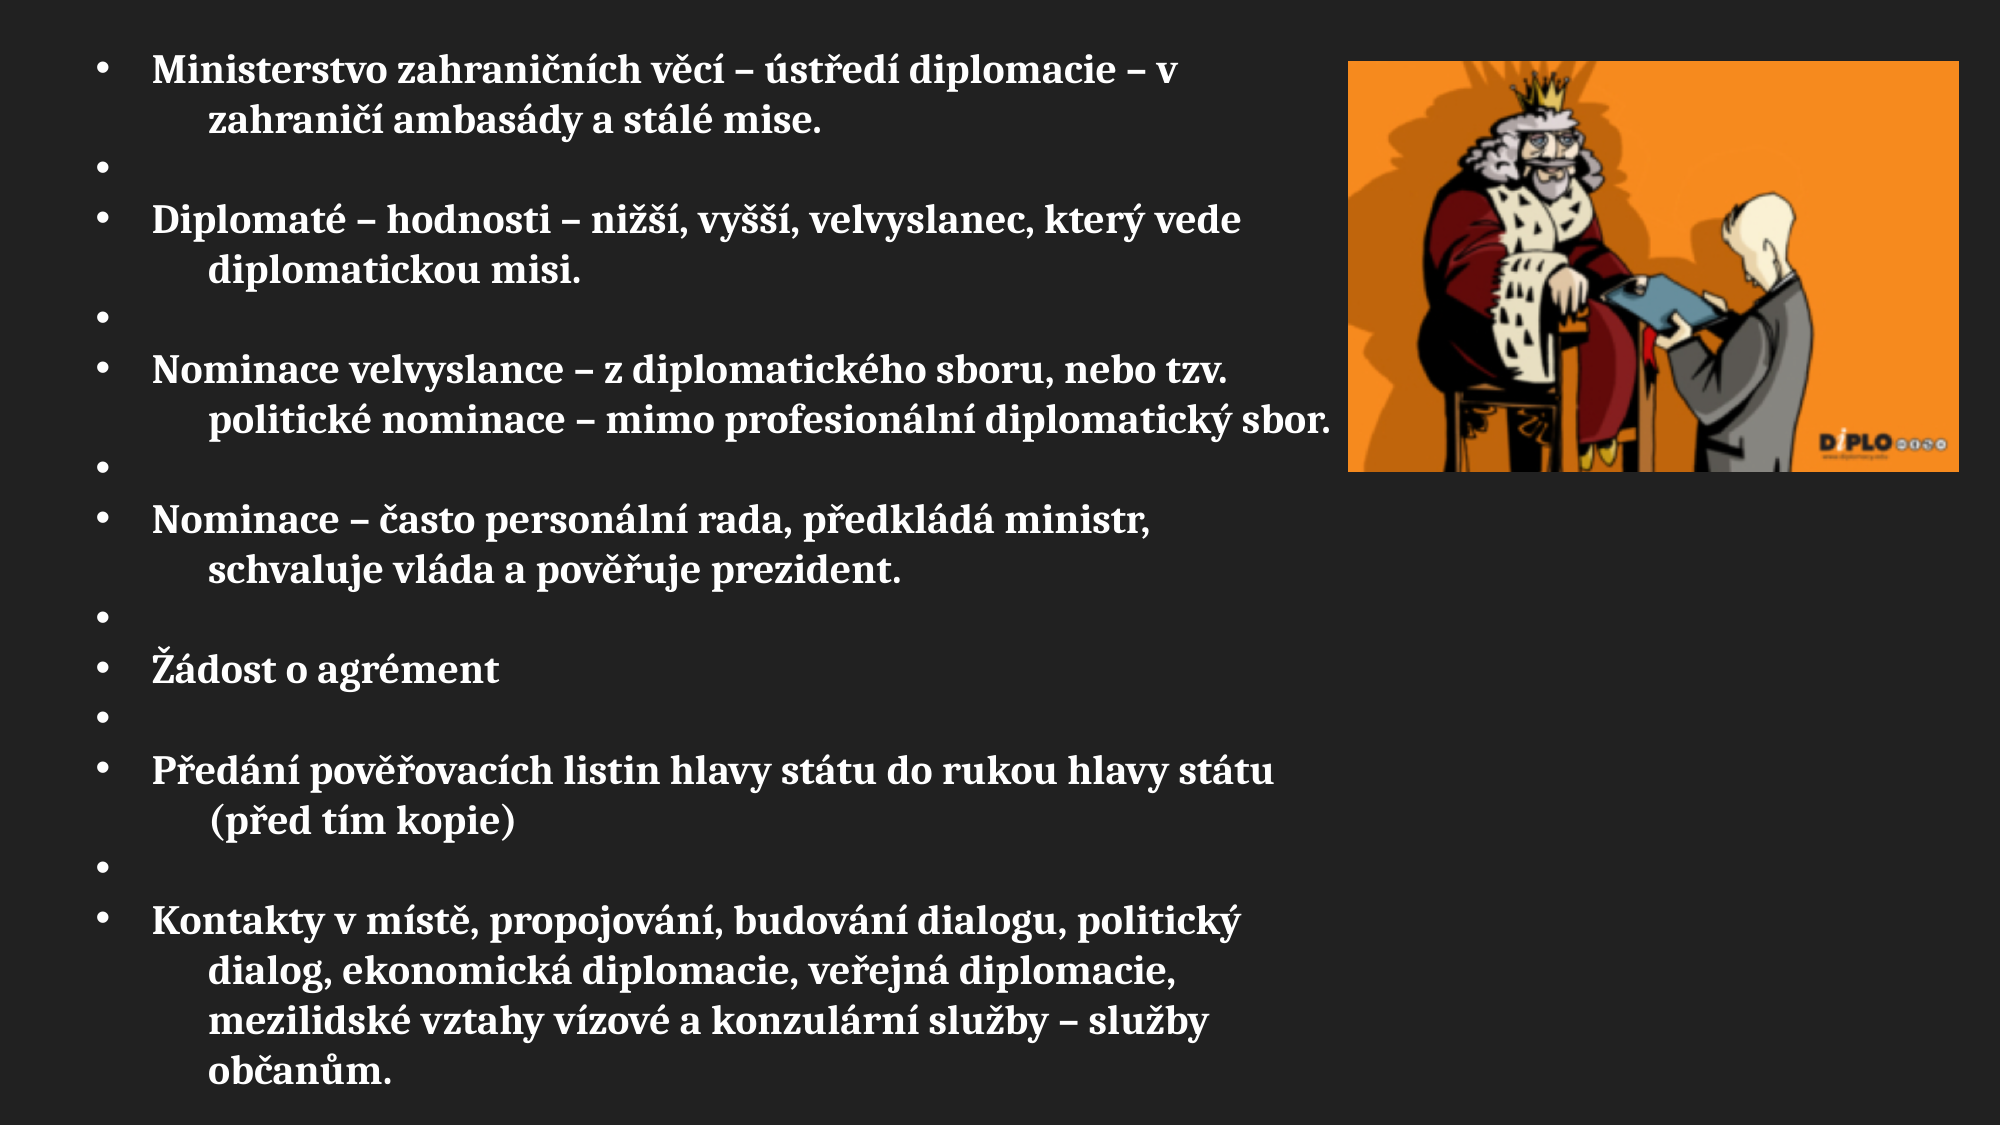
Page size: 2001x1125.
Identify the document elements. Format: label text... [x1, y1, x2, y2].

text_box Ministerstvo zahraničních věcí – ústředí diplomacie – v zahraničí ambasády a stálé mise. Diplomaté – hodnosti – nižší, vyšší, velvyslanec, který vede diplomatickou misi. Nominace velvyslance – z diplomatického sboru, nebo tzv. politické nominace – mimo profesionální diplomatický sbor. Nominace – často personální rada, předkládá ministr, schvaluje vláda a pověřuje prezident. Žádost o agrément Předání pověřovacích listin hlavy státu do rukou hlavy státu (před tím kopie) Kontakty v místě, propojování, budování dialogu, politický dialog, ekonomická diplomacie, veřejná diplomacie, mezilidské vztahy vízové a konzulární služby – služby občanům. Přehled o činnosti ambasád viz web [80, 34, 1349, 1125]
picture [1349, 62, 1959, 473]
